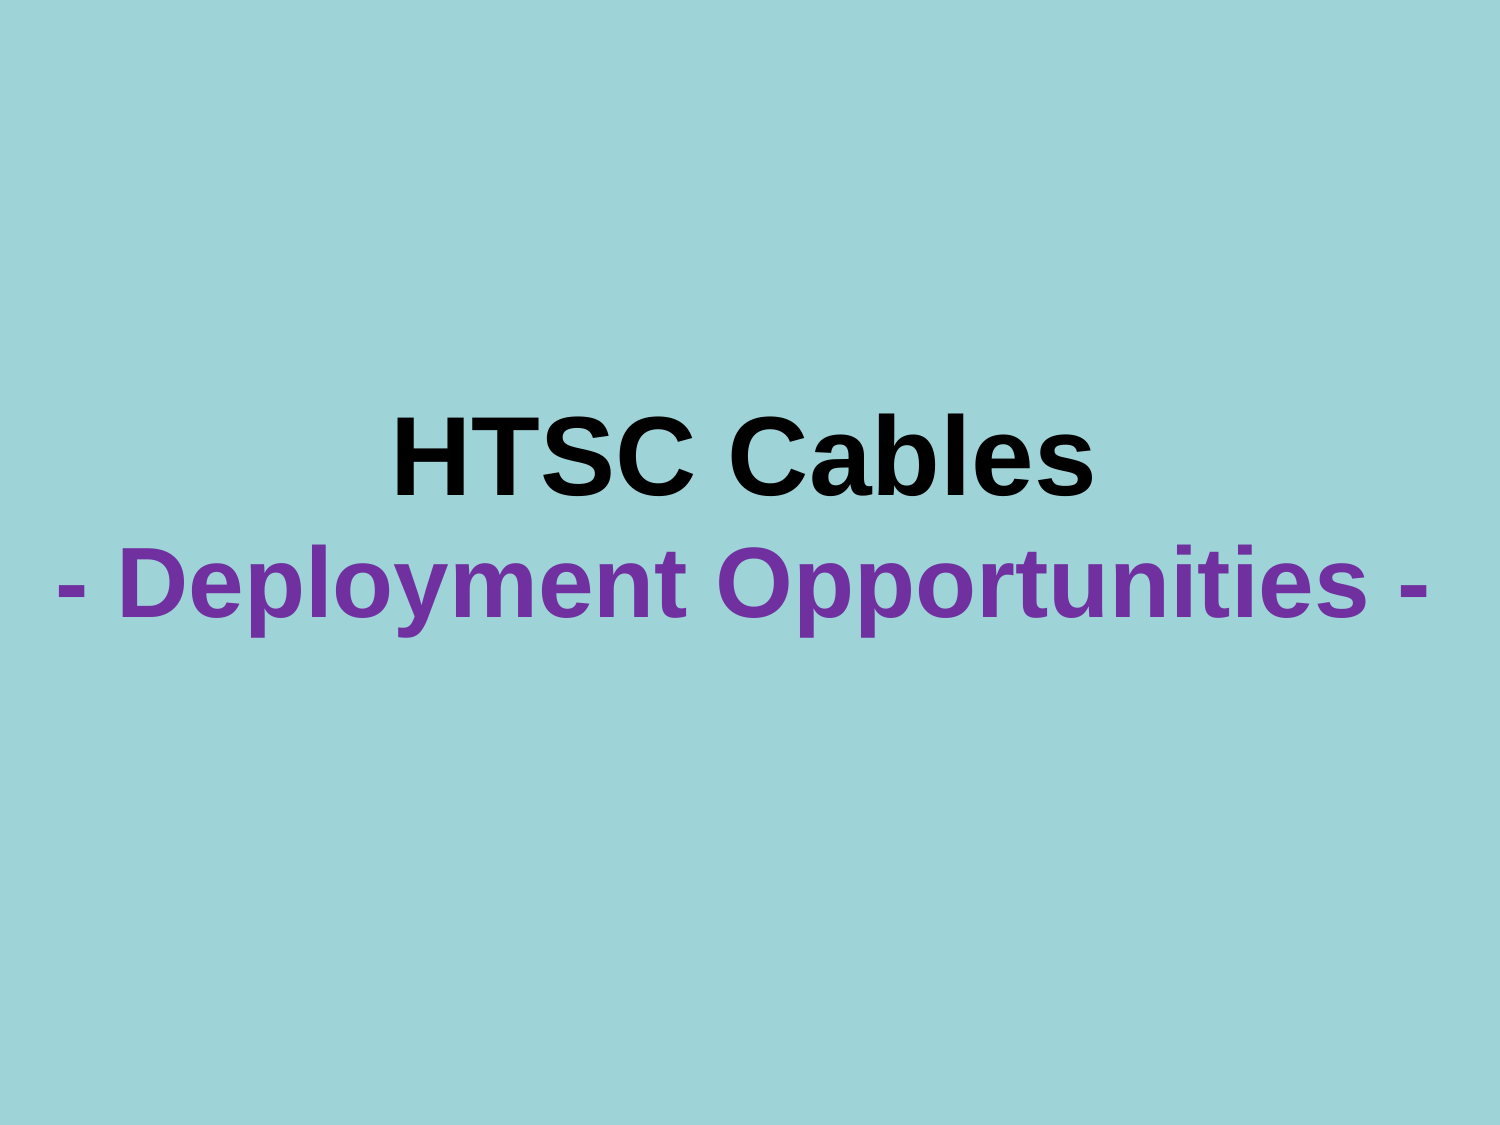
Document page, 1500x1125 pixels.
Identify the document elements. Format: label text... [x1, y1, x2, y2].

text_box HTSC Cables - Deployment Opportunities - [12, 375, 1475, 646]
